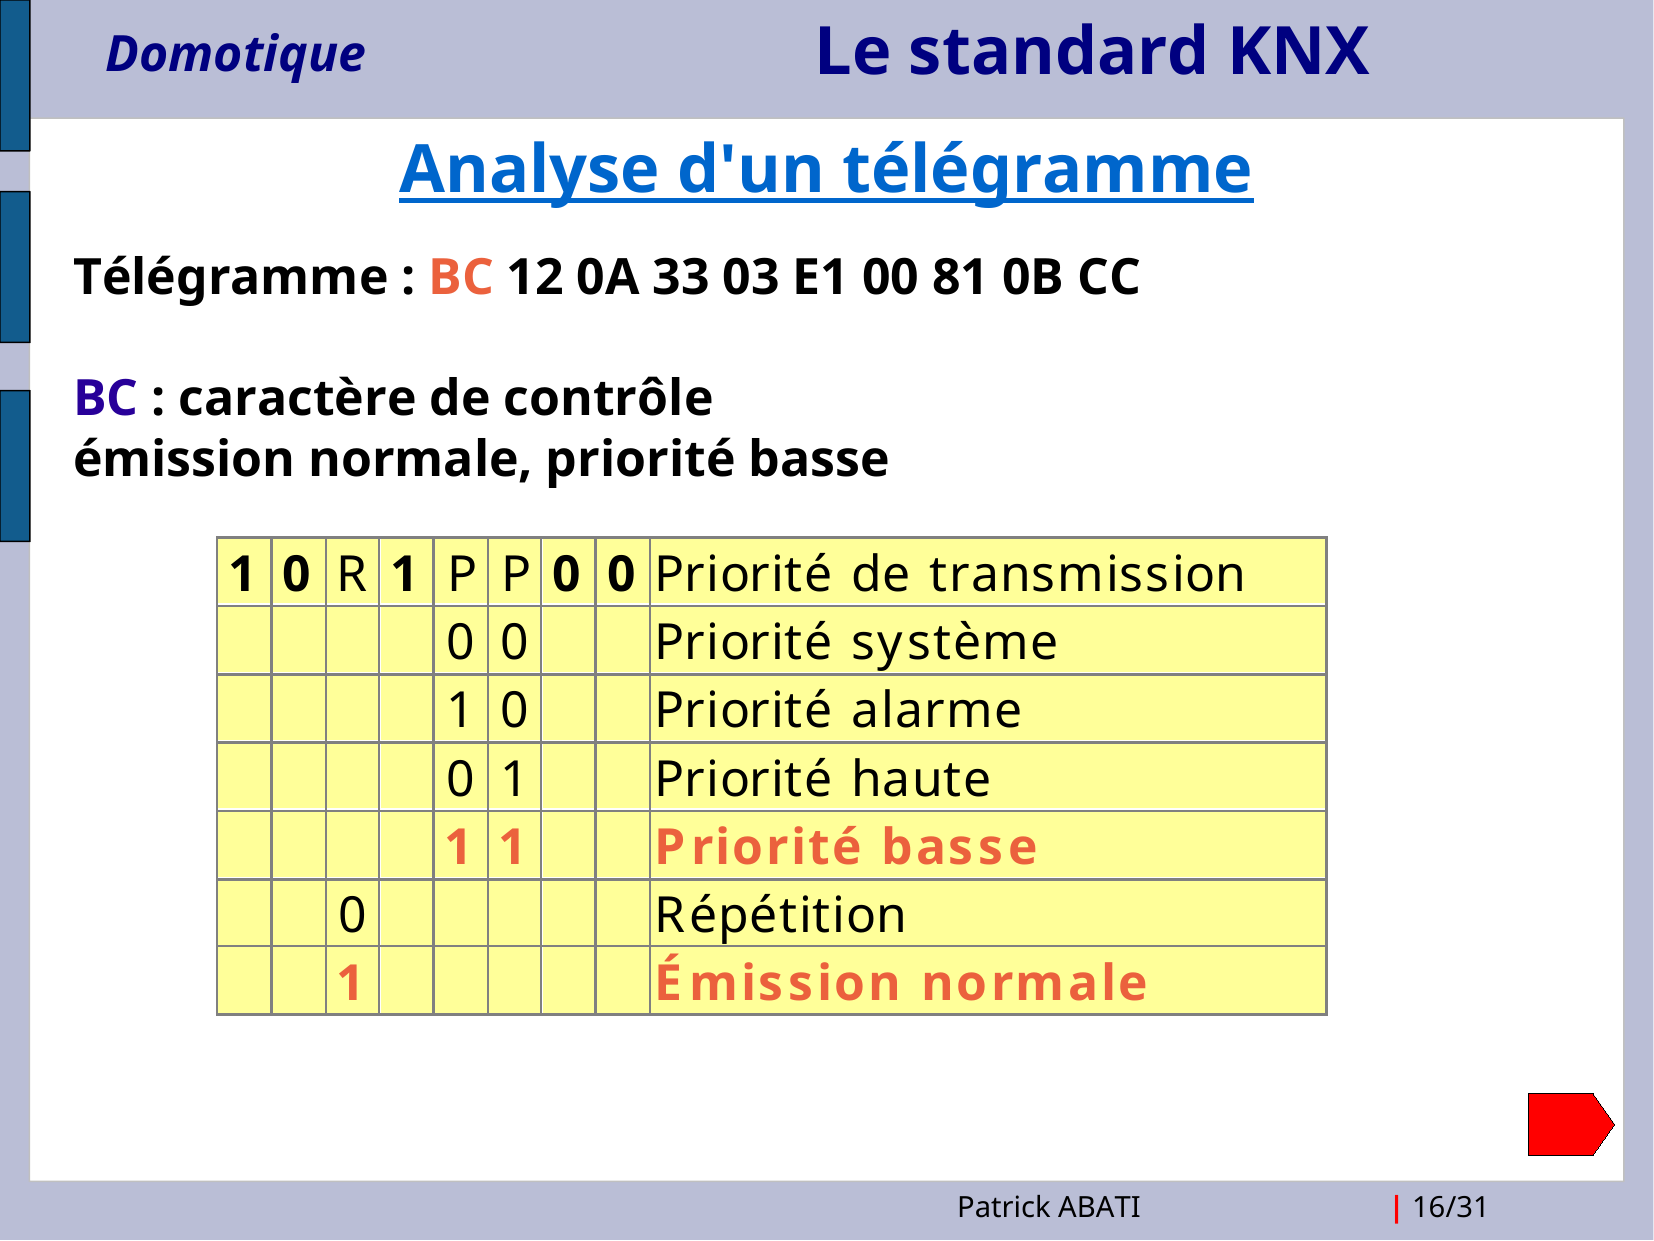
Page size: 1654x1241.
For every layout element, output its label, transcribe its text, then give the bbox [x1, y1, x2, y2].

text_box [1528, 1093, 1615, 1156]
text_box Analyse d'un télégramme [29, 118, 1624, 215]
chart [144, 536, 1472, 1056]
text_box Télégramme : BC 12 0A 33 03 E1 00 81 0B CC BC : caractère de contrôle émission normale, priorité basse [58, 236, 1595, 493]
